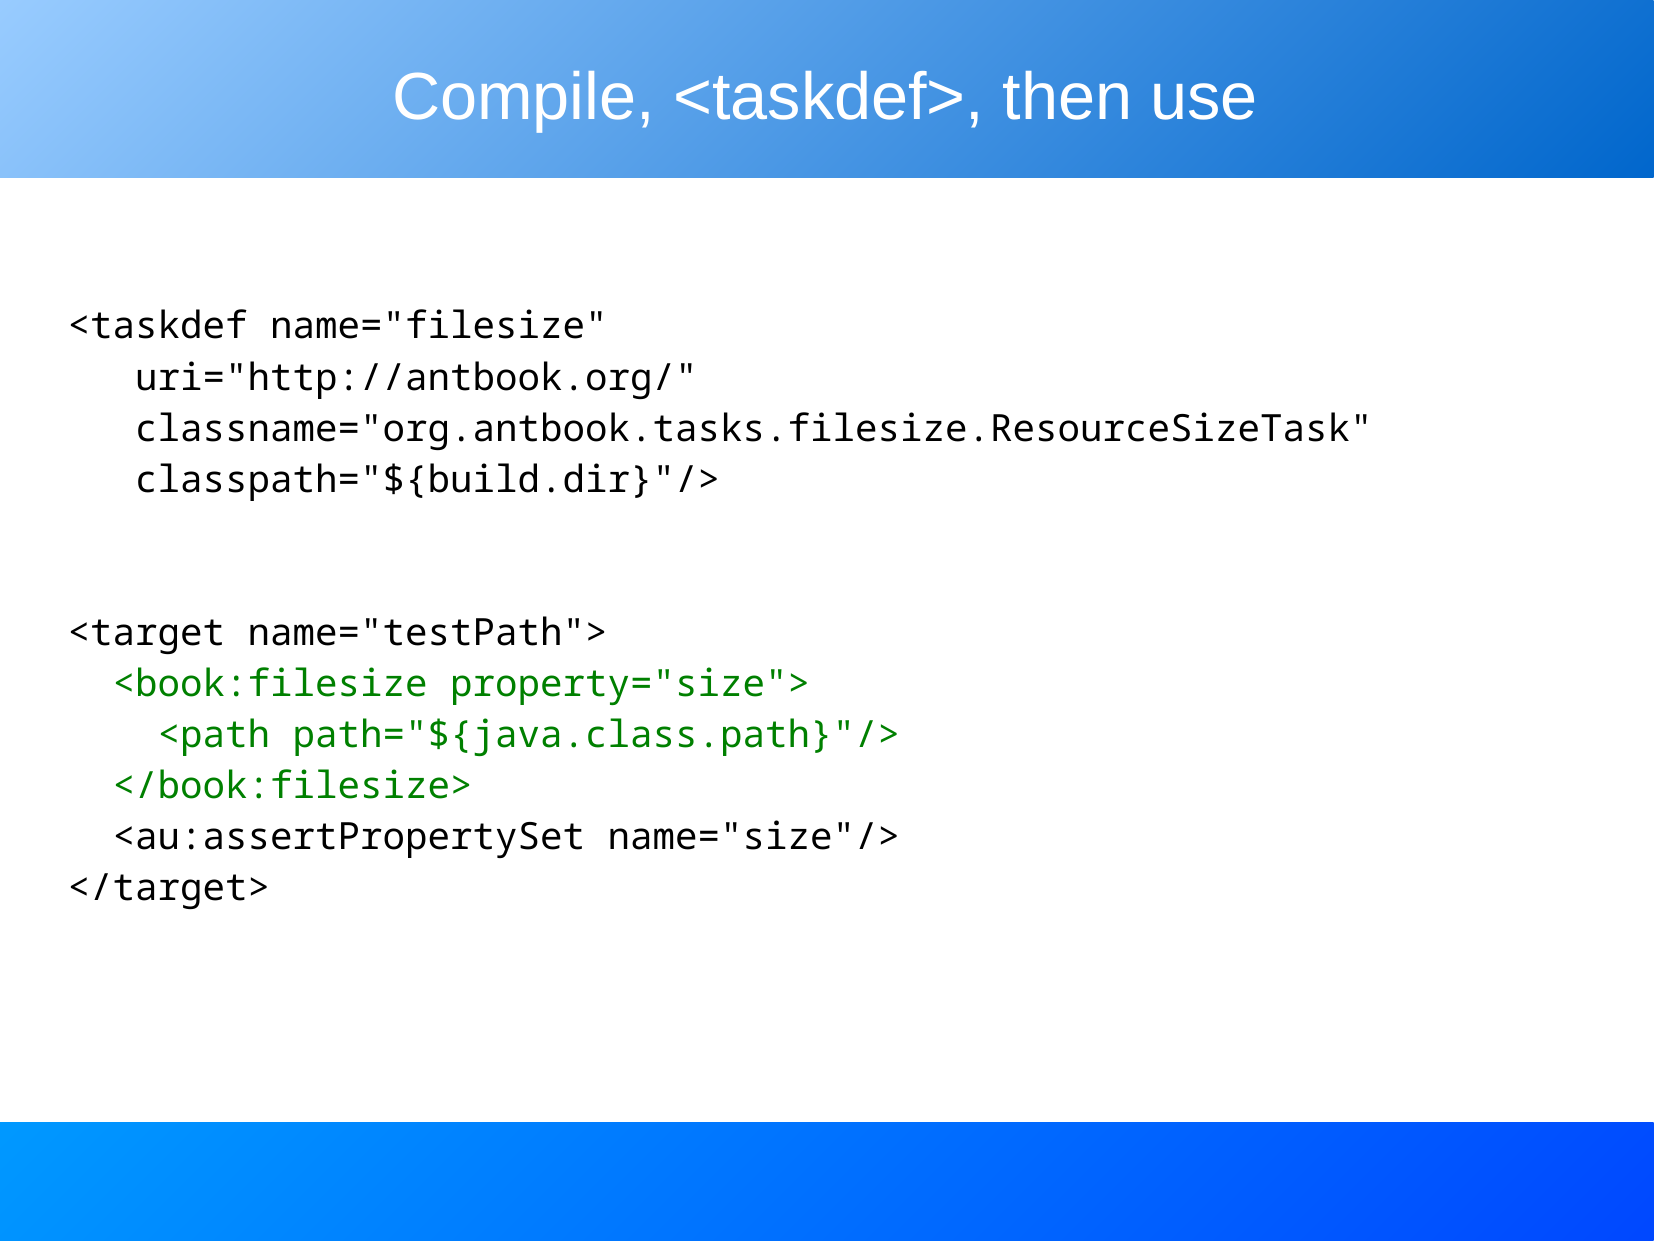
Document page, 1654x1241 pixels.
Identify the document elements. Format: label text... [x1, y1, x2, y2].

title Compile, <taskdef>, then use [162, 59, 1489, 148]
text_box <taskdef name="filesize" uri="http://antbook.org/" classname="org.antbook.tasks.filesize.ResourceSizeTask" classpath="${build.dir}"/> <target name="testPath"> <book:filesize property="size"> <path path="${java.class.path}"/> </book:filesize> <au:assertPropertySet name="size"/> </target> [52, 386, 1592, 927]
